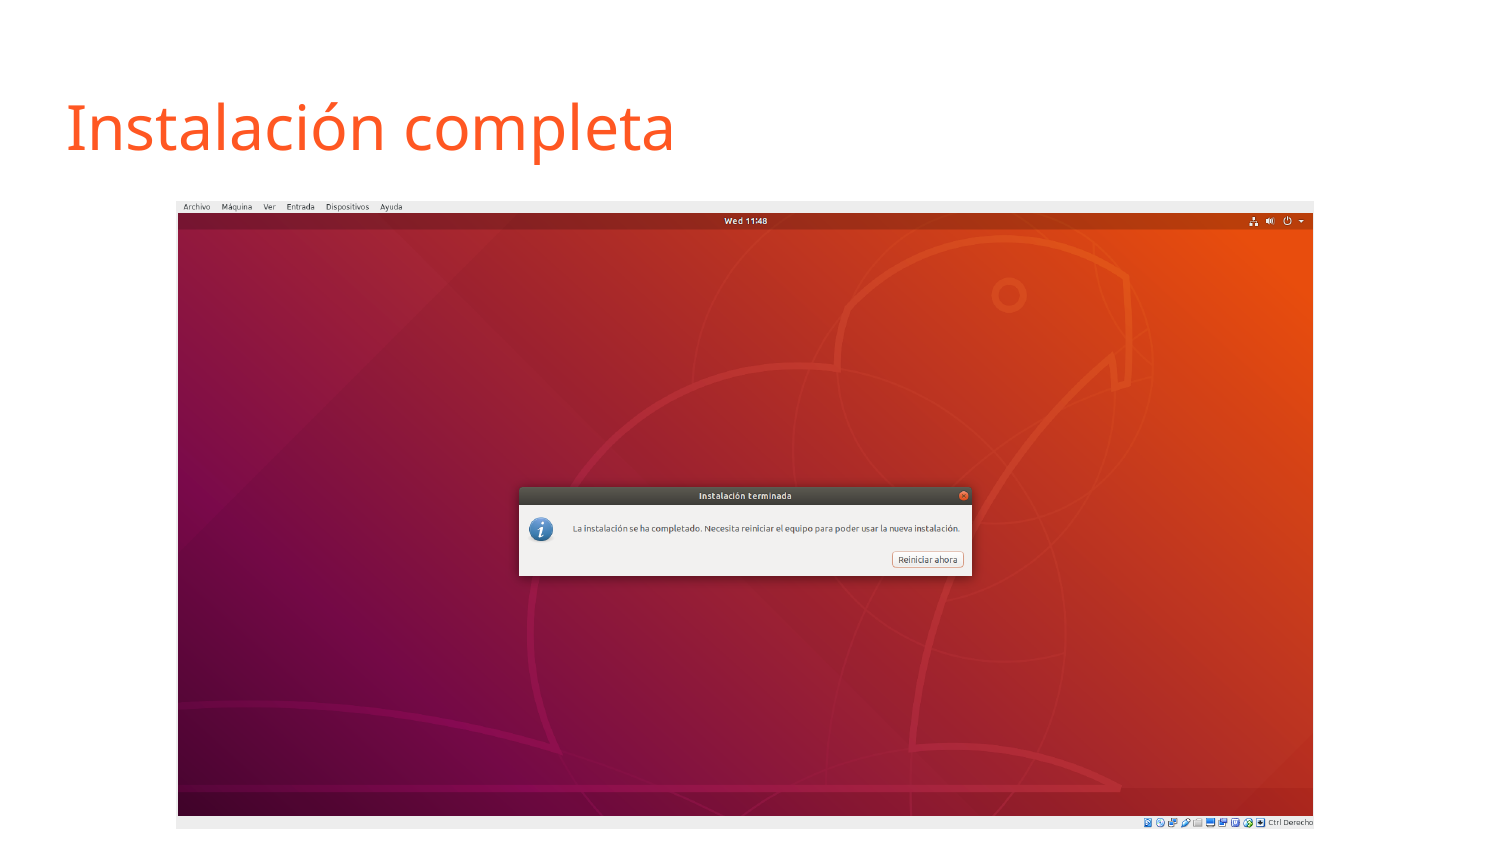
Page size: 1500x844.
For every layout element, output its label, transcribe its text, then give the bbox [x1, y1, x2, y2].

title Instalación completa [51, 72, 1449, 167]
picture [176, 201, 1314, 829]
